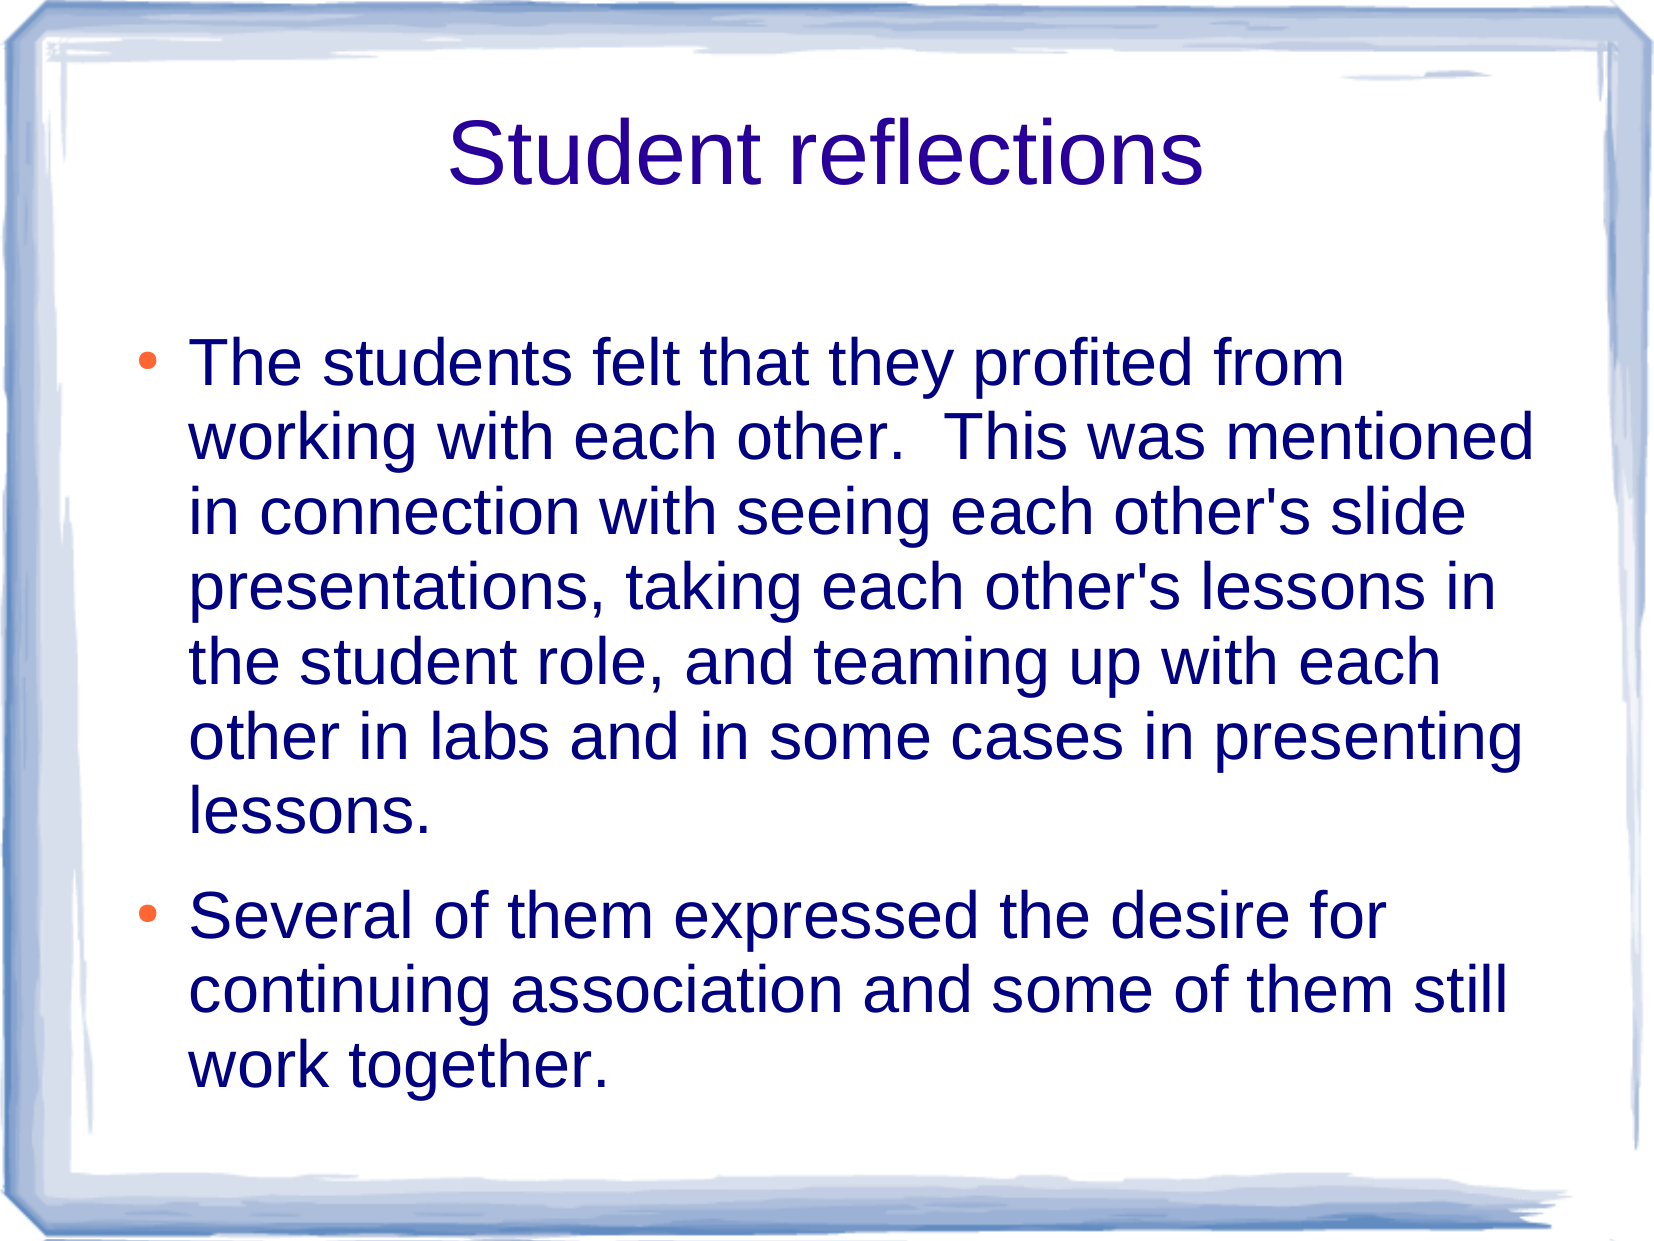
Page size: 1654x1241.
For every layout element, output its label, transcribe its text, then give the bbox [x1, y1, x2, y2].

list The students felt that they profited from working with each other. This was mentioned in connection with seeing each other's slide presentations, taking each other's lessons in the student role, and teaming up with each other in labs and in some cases in presenting lessons. Several of them expressed the desire for continuing association and some of them still work together. [118, 324, 1571, 1103]
picture [0, 0, 1654, 1241]
title Student reflections [82, 56, 1571, 250]
